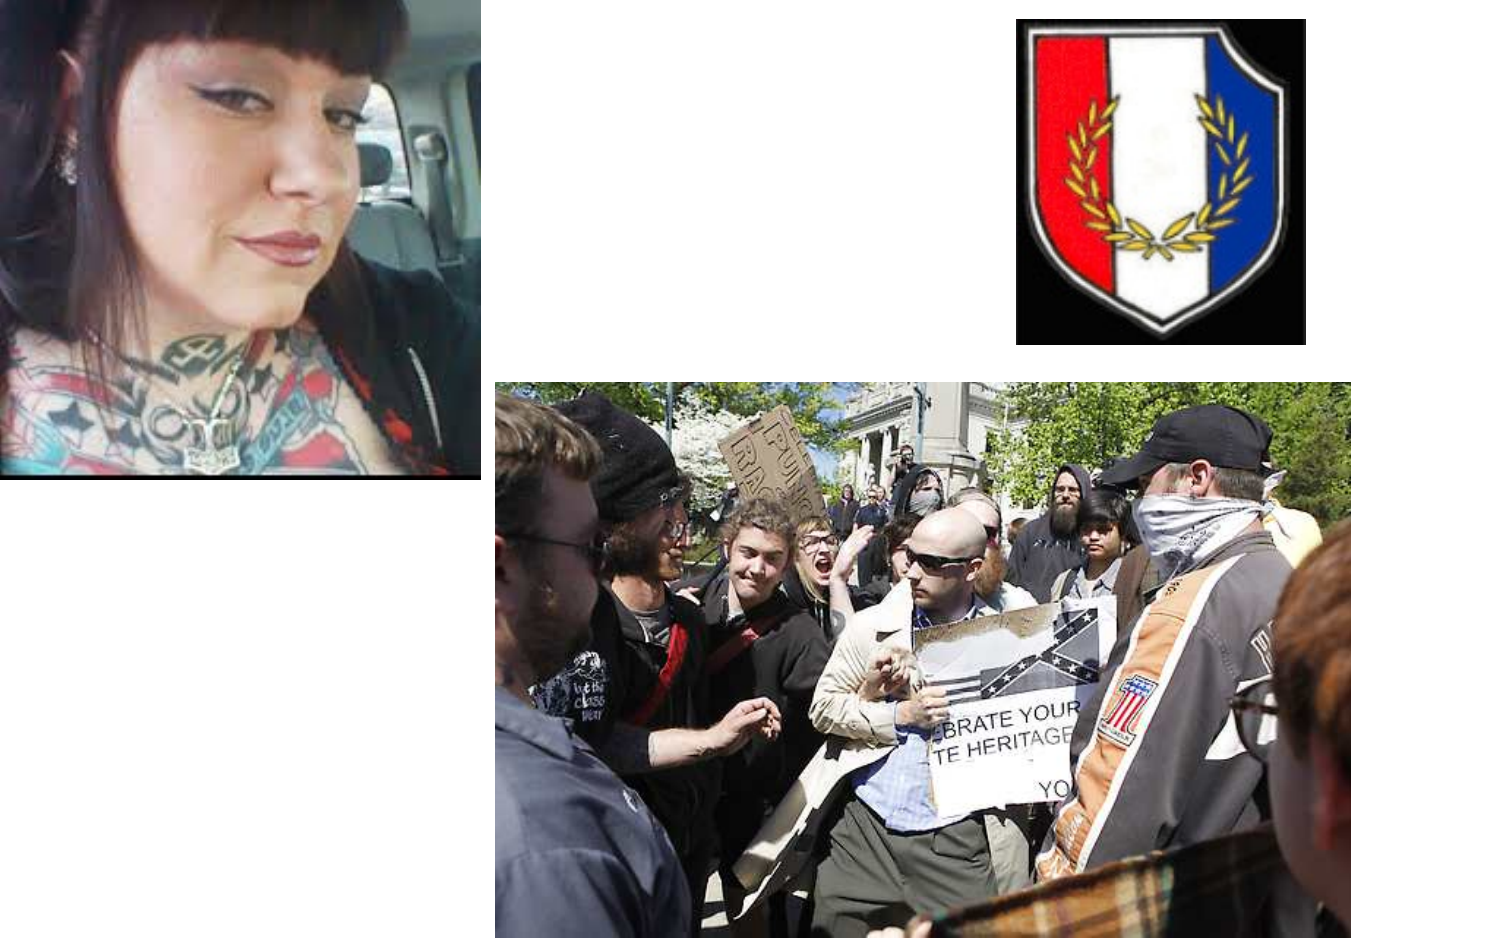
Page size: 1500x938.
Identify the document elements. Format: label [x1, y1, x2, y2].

picture [0, 0, 481, 481]
picture [1016, 19, 1306, 346]
picture [495, 382, 1351, 938]
